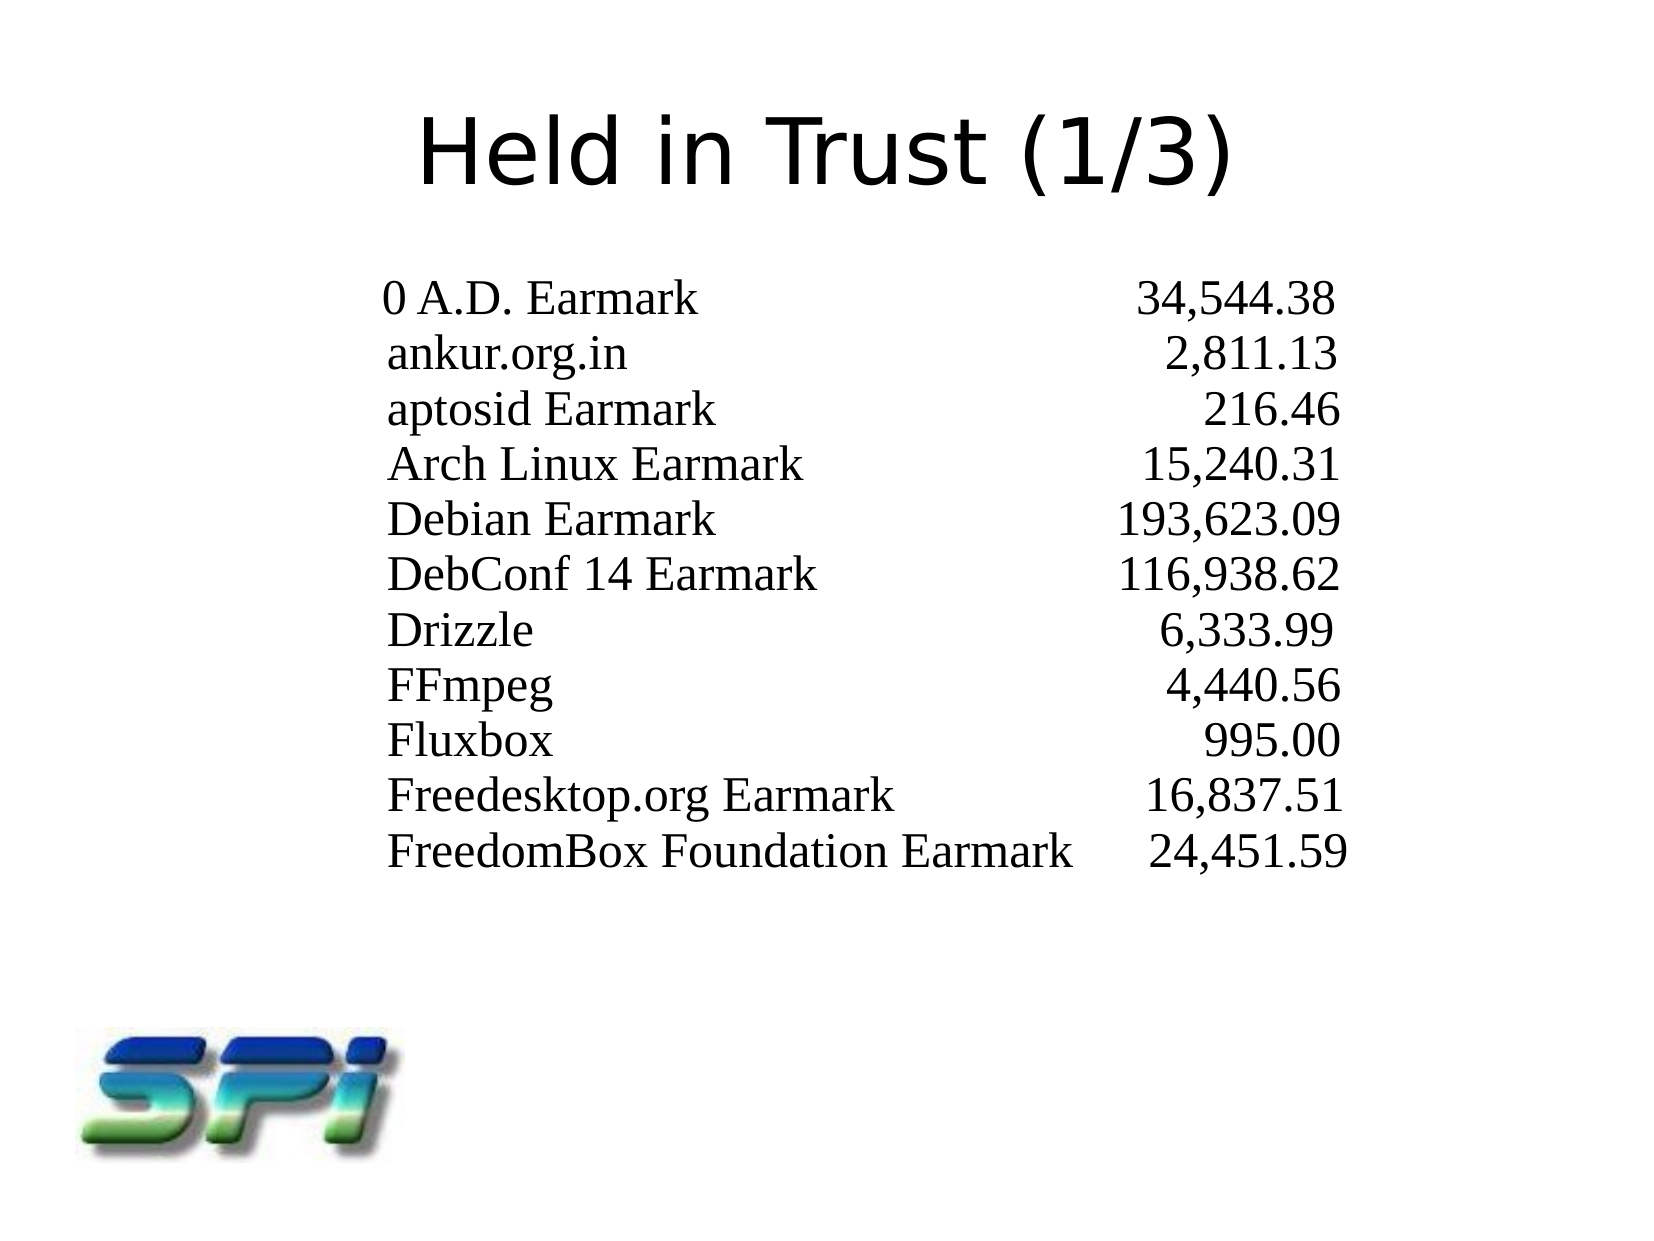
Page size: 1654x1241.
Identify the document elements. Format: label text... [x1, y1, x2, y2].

title Held in Trust (1/3) [82, 49, 1571, 257]
picture [75, 1027, 405, 1163]
text_box 0 A.D. Earmark 34,544.38 ankur.org.in 2,811.13 aptosid Earmark 216.46 Arch Linux Earmark 15,240.31 Debian Earmark 193,623.09 DebConf 14 Earmark 116,938.62 Drizzle 6,333.99 FFmpeg 4,440.56 Fluxbox 995.00 Freedesktop.org Earmark 16,837.51 FreedomBox Foundation Earmark 24,451.59 [259, 262, 1363, 941]
